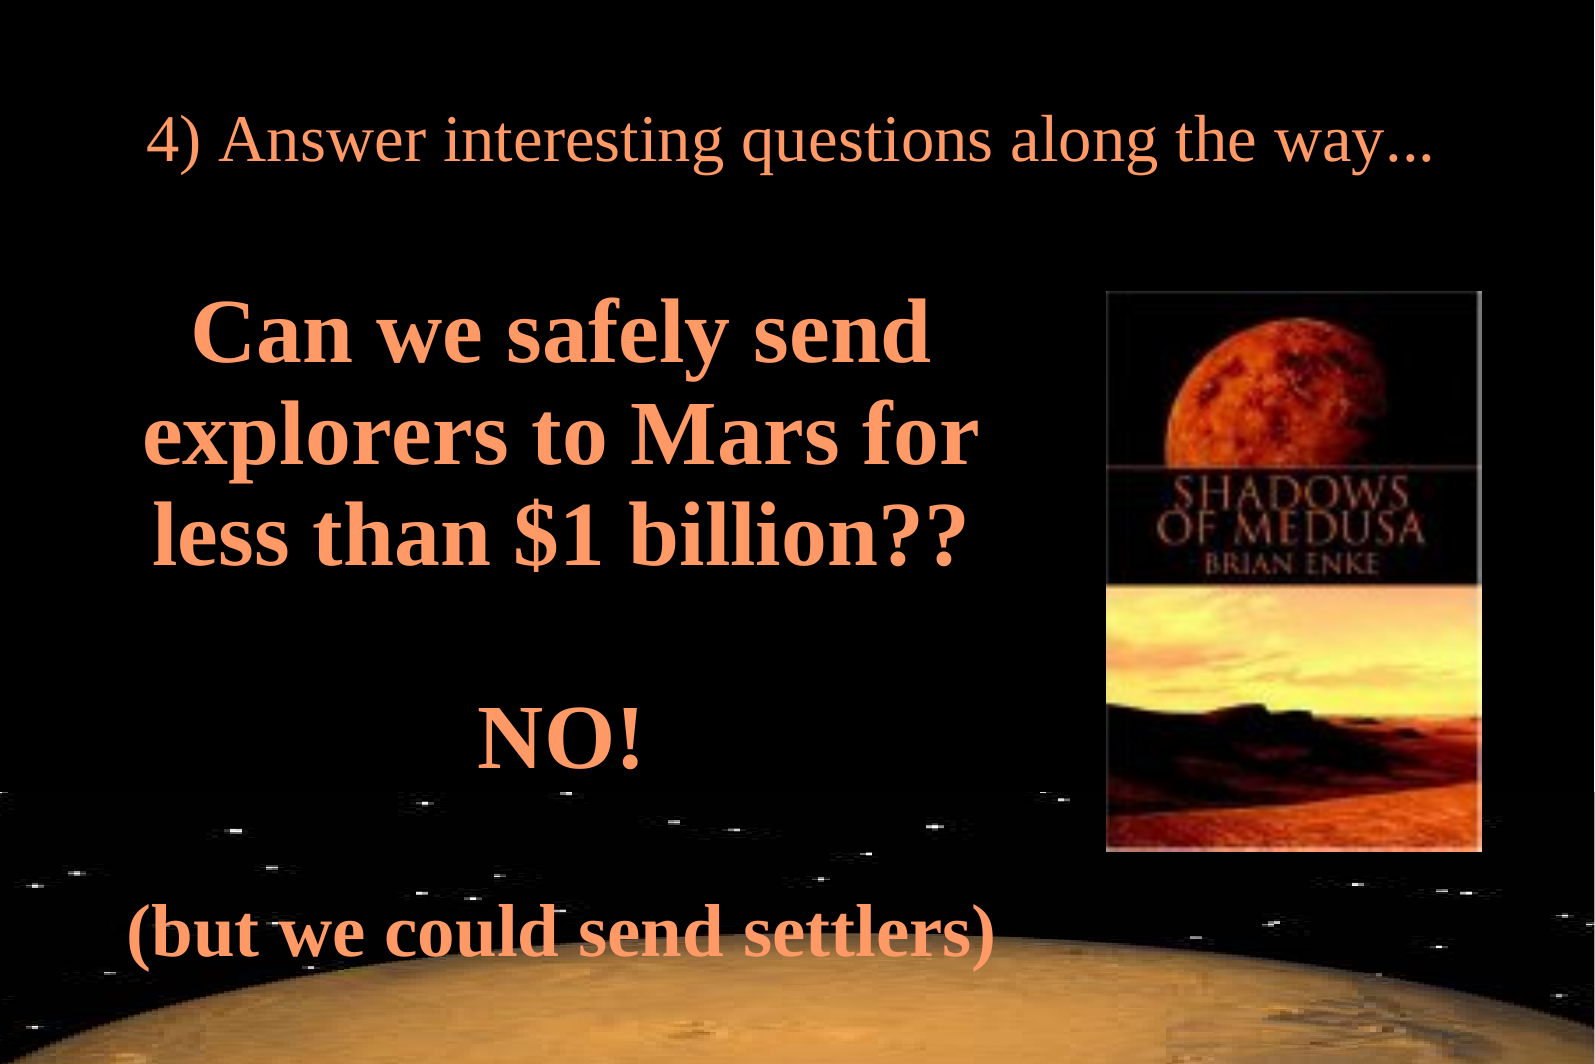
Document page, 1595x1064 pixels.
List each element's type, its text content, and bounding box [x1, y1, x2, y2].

list Answer interesting questions along the way... [128, 101, 1504, 202]
text_box Can we safely send explorers to Mars for less than $1 billion?? NO! (but we could send settlers) [79, 280, 1045, 974]
picture [0, 291, 1595, 1064]
